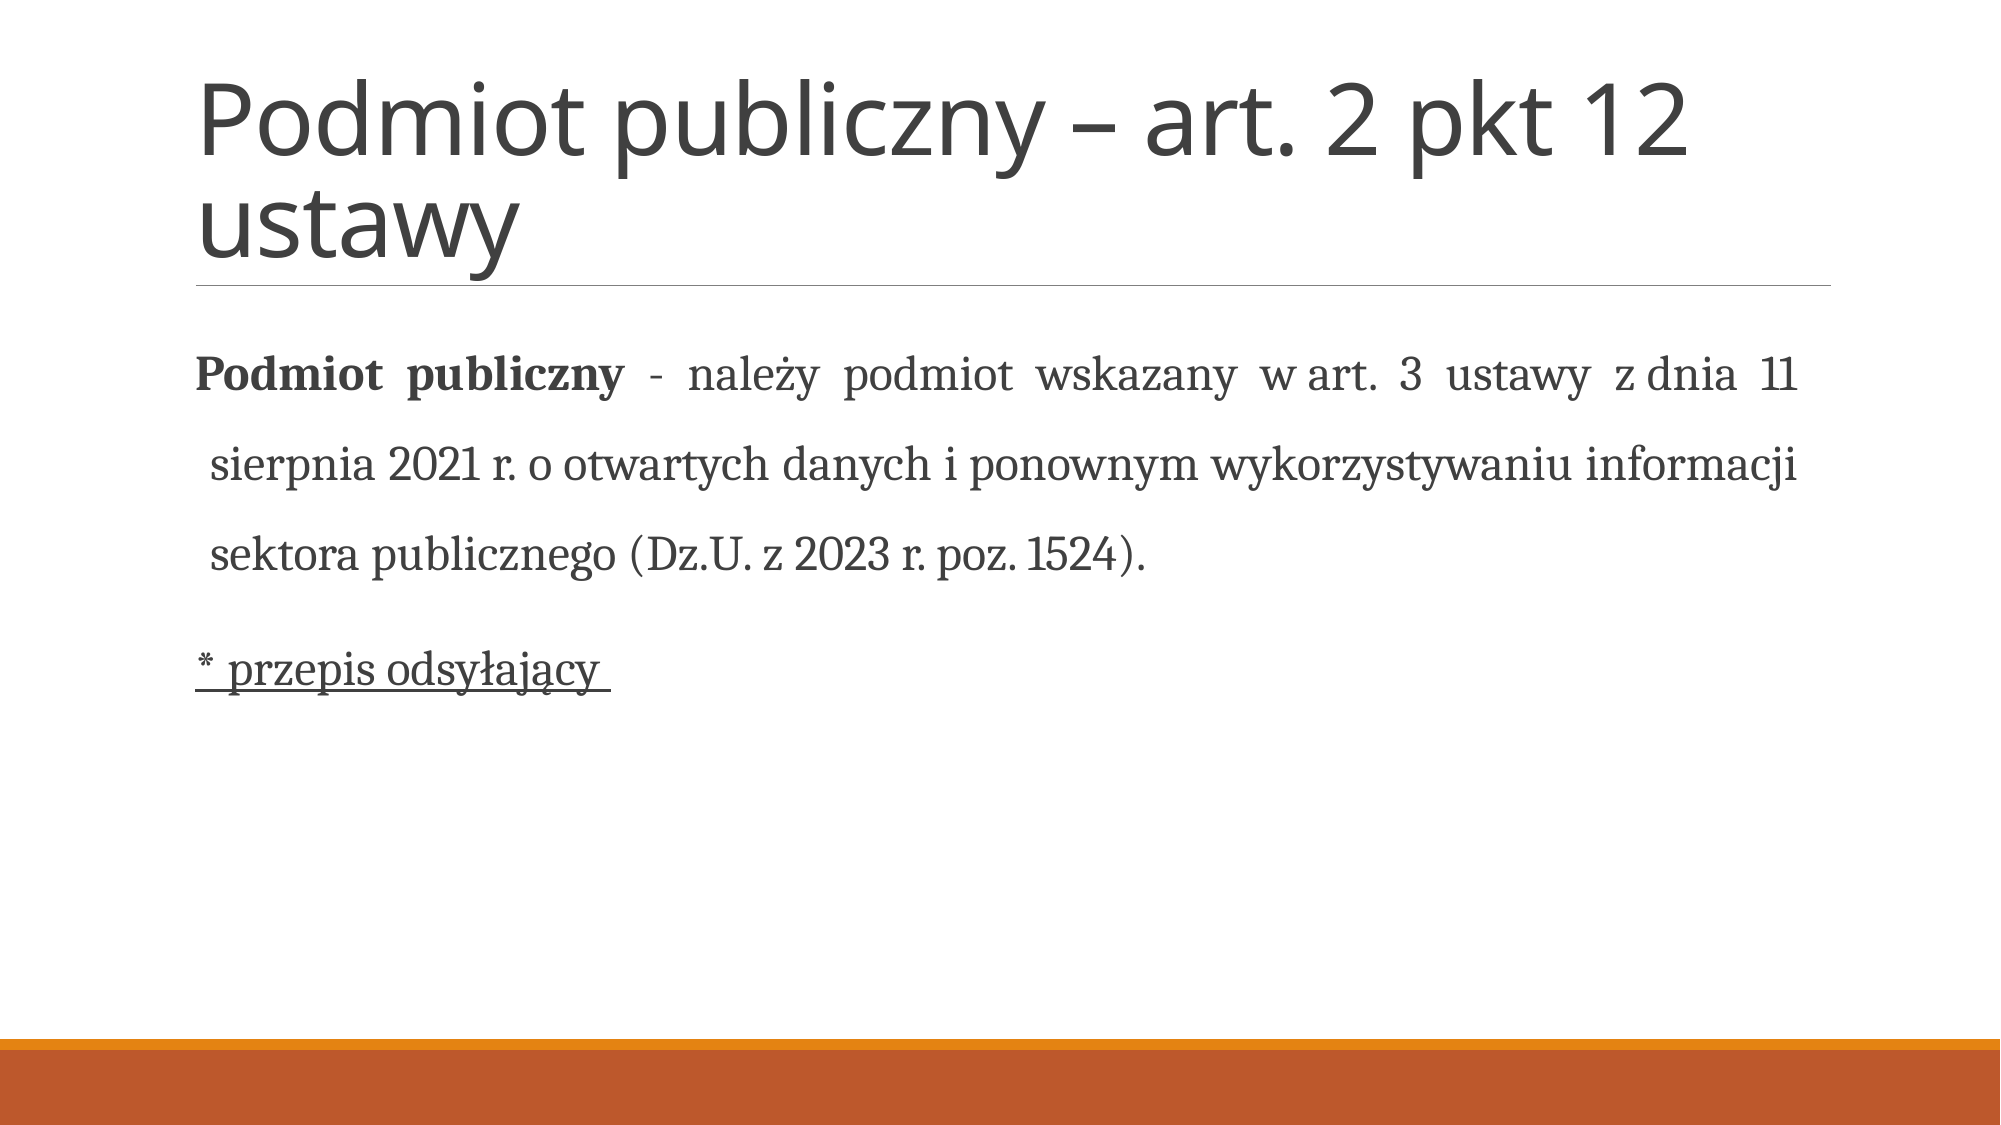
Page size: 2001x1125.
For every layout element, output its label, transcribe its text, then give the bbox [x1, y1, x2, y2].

list Podmiot publiczny - należy podmiot wskazany w art. 3 ustawy z dnia 11 sierpnia 2021 r. o otwartych danych i ponownym wykorzystywaniu informacji sektora publicznego (Dz.U. z 2023 r. poz. 1524). * przepis odsyłający [180, 302, 1831, 963]
title Podmiot publiczny – art. 2 pkt 12 ustawy [180, 47, 1831, 286]
